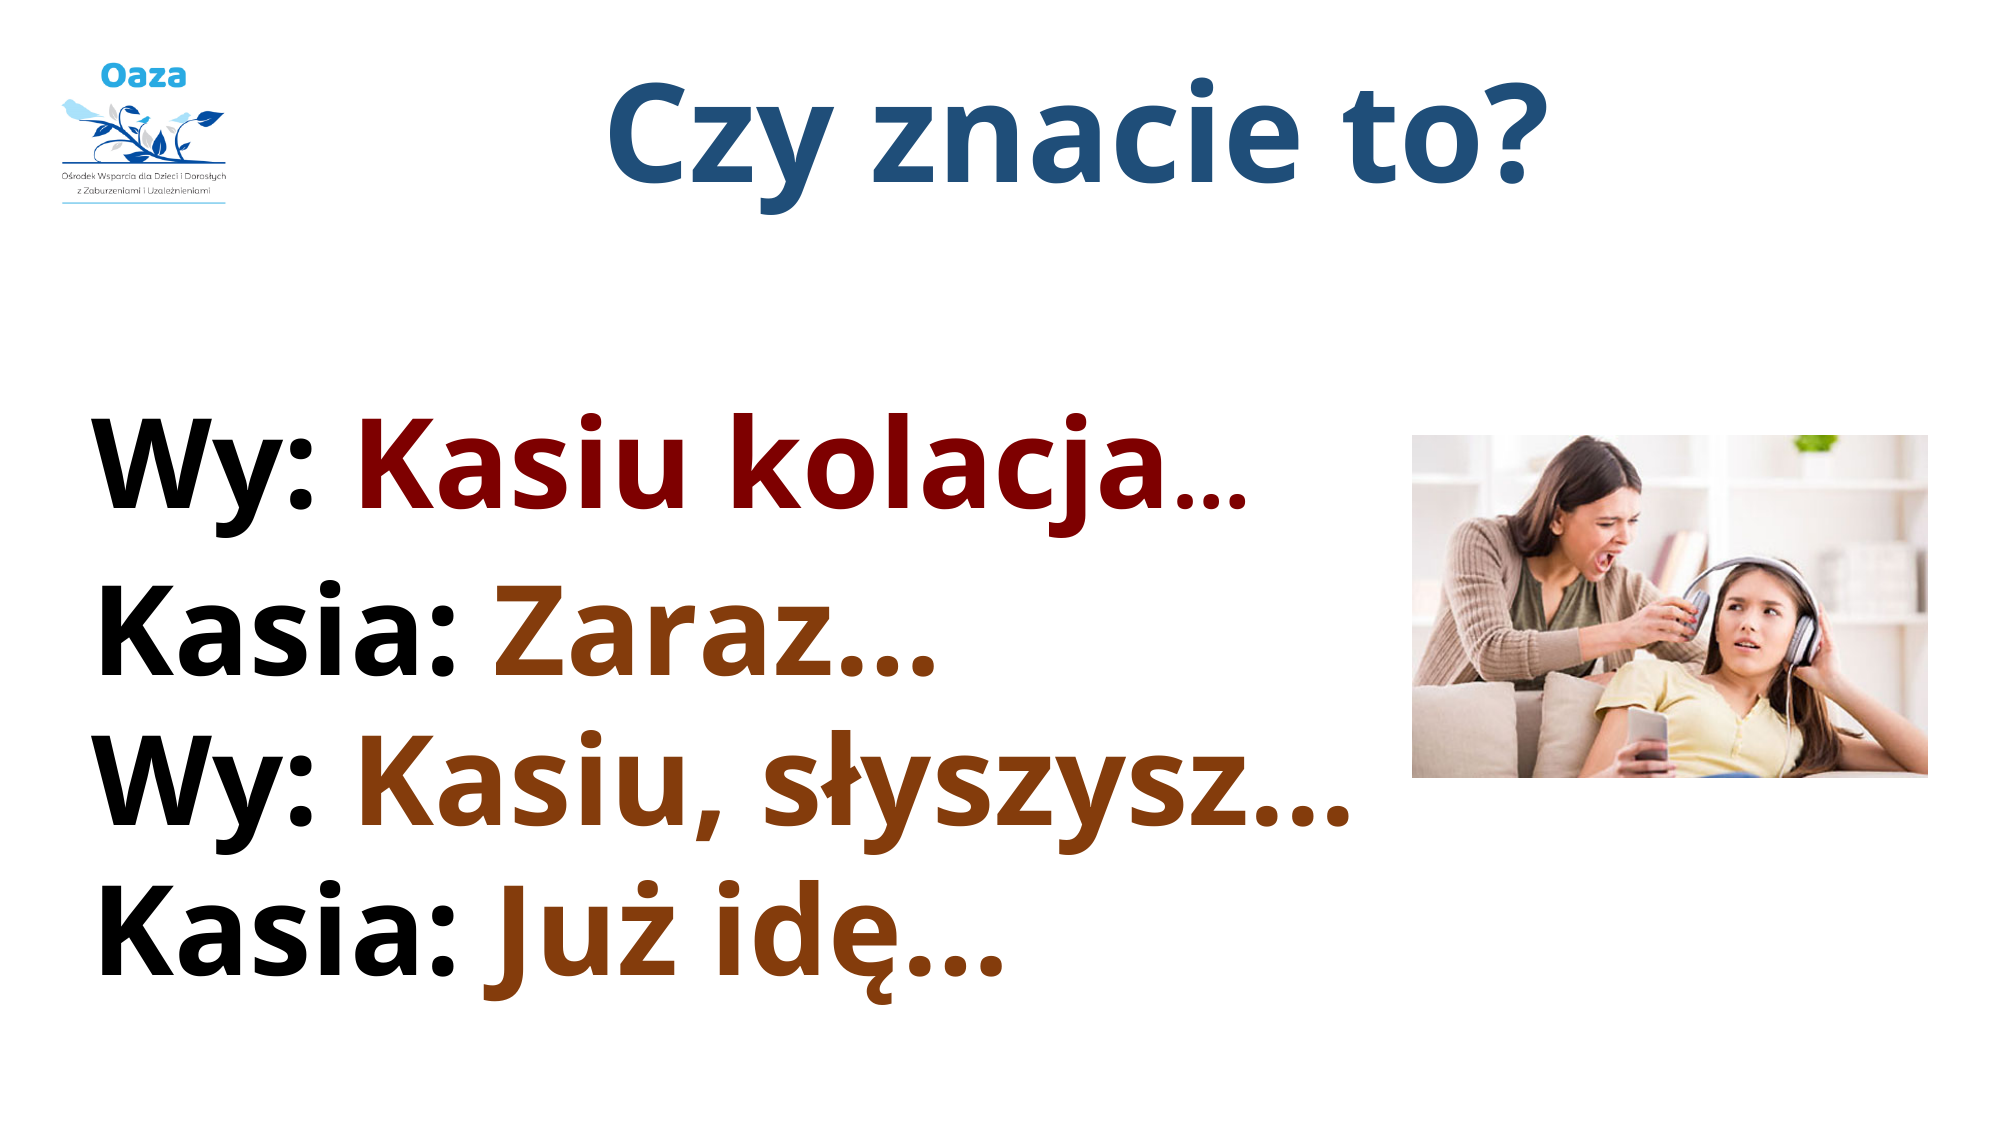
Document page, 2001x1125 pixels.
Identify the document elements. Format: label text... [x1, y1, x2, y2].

text_box Czy znacie to? [326, 37, 1827, 219]
picture [1412, 435, 1928, 778]
text_box Wy: Kasiu kolacja… [76, 376, 1459, 542]
text_box Kasia: Zaraz… Wy: Kasiu, słyszysz... Kasia: Już idę… [76, 542, 1778, 1009]
picture [60, 37, 227, 205]
